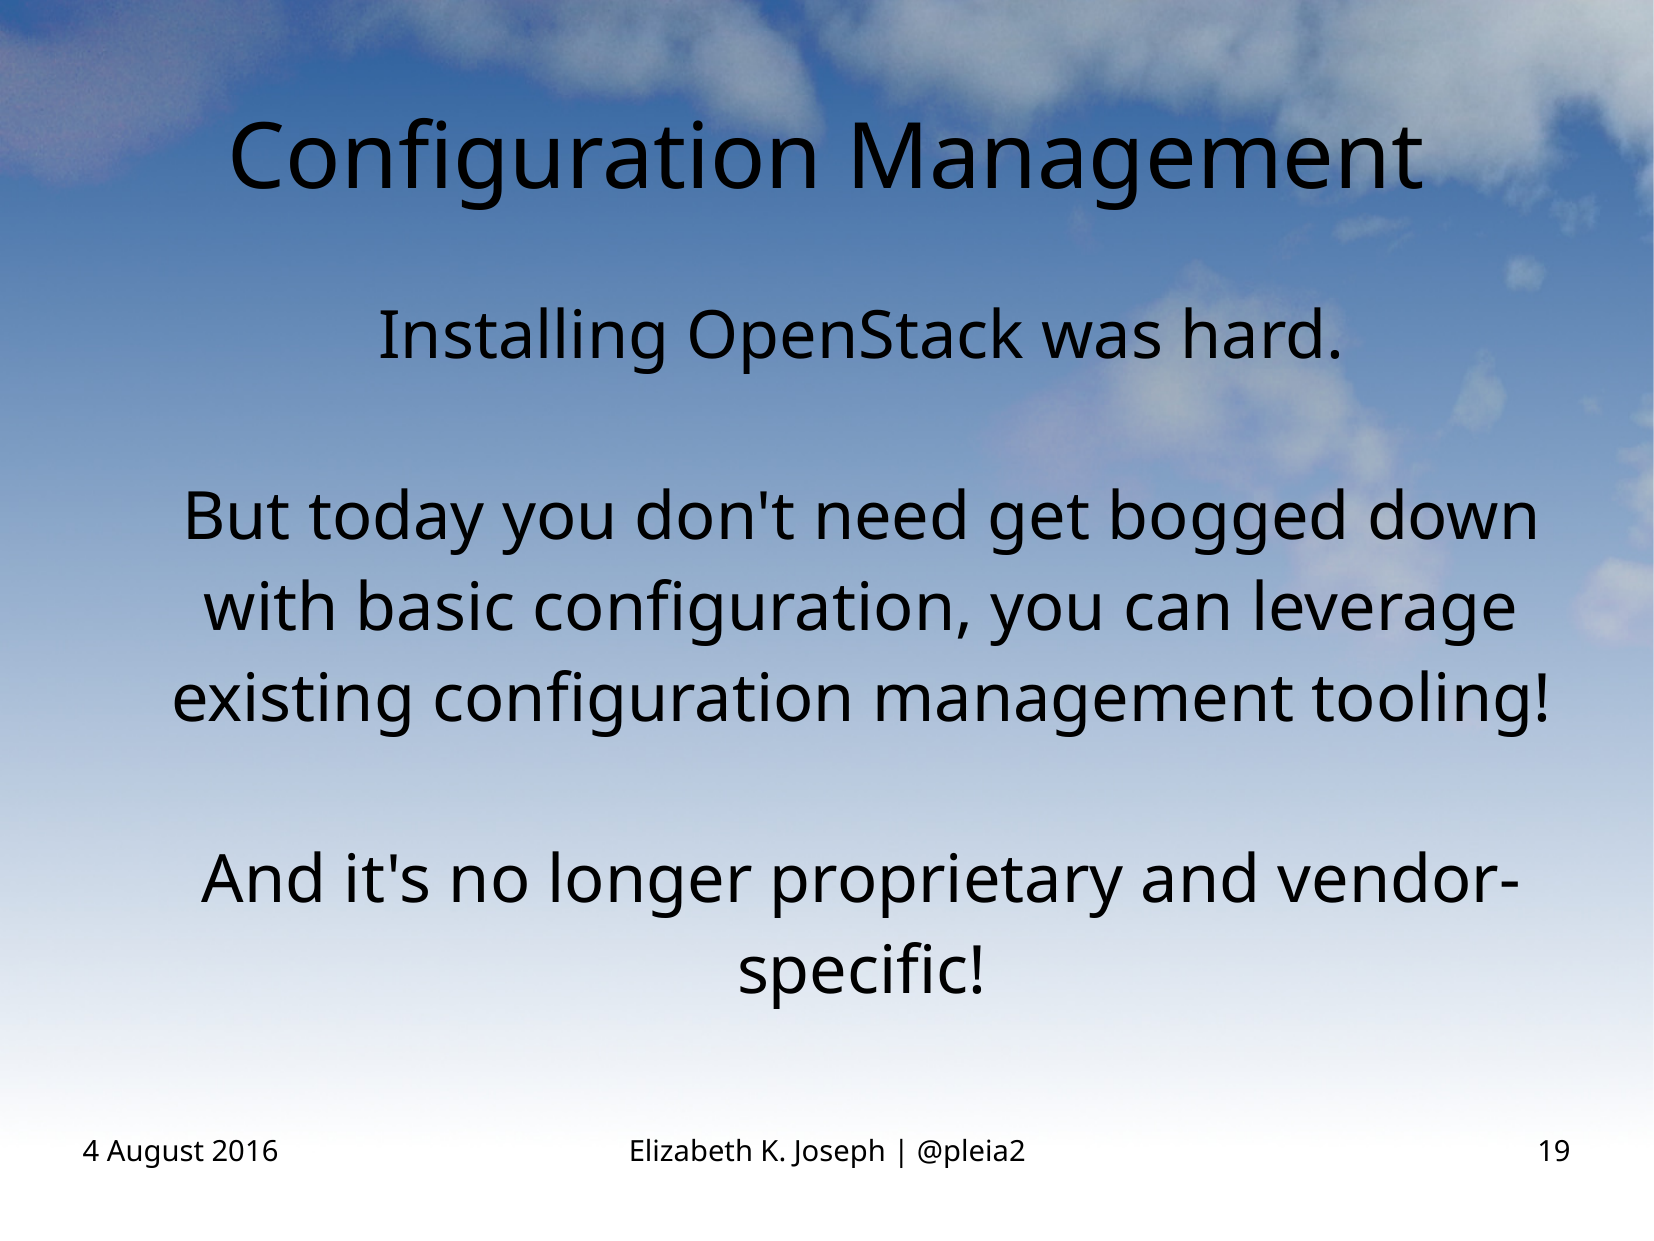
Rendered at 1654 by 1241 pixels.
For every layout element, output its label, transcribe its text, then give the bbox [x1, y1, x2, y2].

subtitle Installing OpenStack was hard. But today you don't need get bogged down with basic configuration, you can leverage existing configuration management tooling! And it's no longer proprietary and vendor-specific! [82, 290, 1571, 1010]
title Configuration Management [82, 49, 1571, 257]
picture [0, 0, 1654, 1241]
